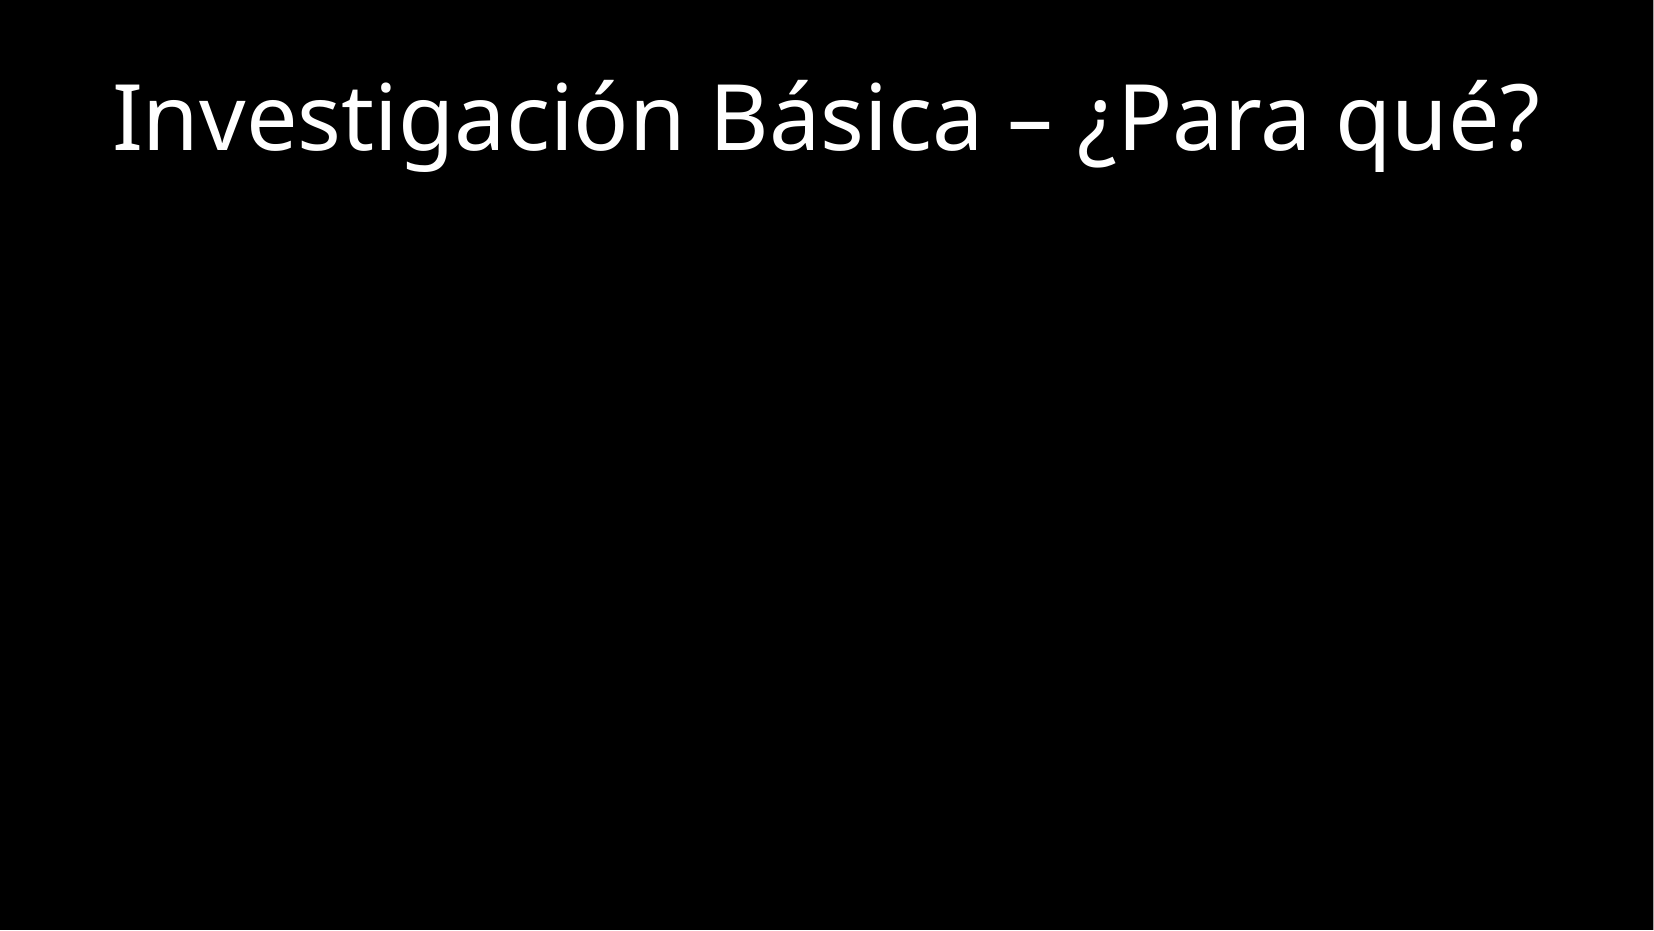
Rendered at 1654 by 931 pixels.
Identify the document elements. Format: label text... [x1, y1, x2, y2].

title Investigación Básica – ¿Para qué? [82, 37, 1571, 193]
